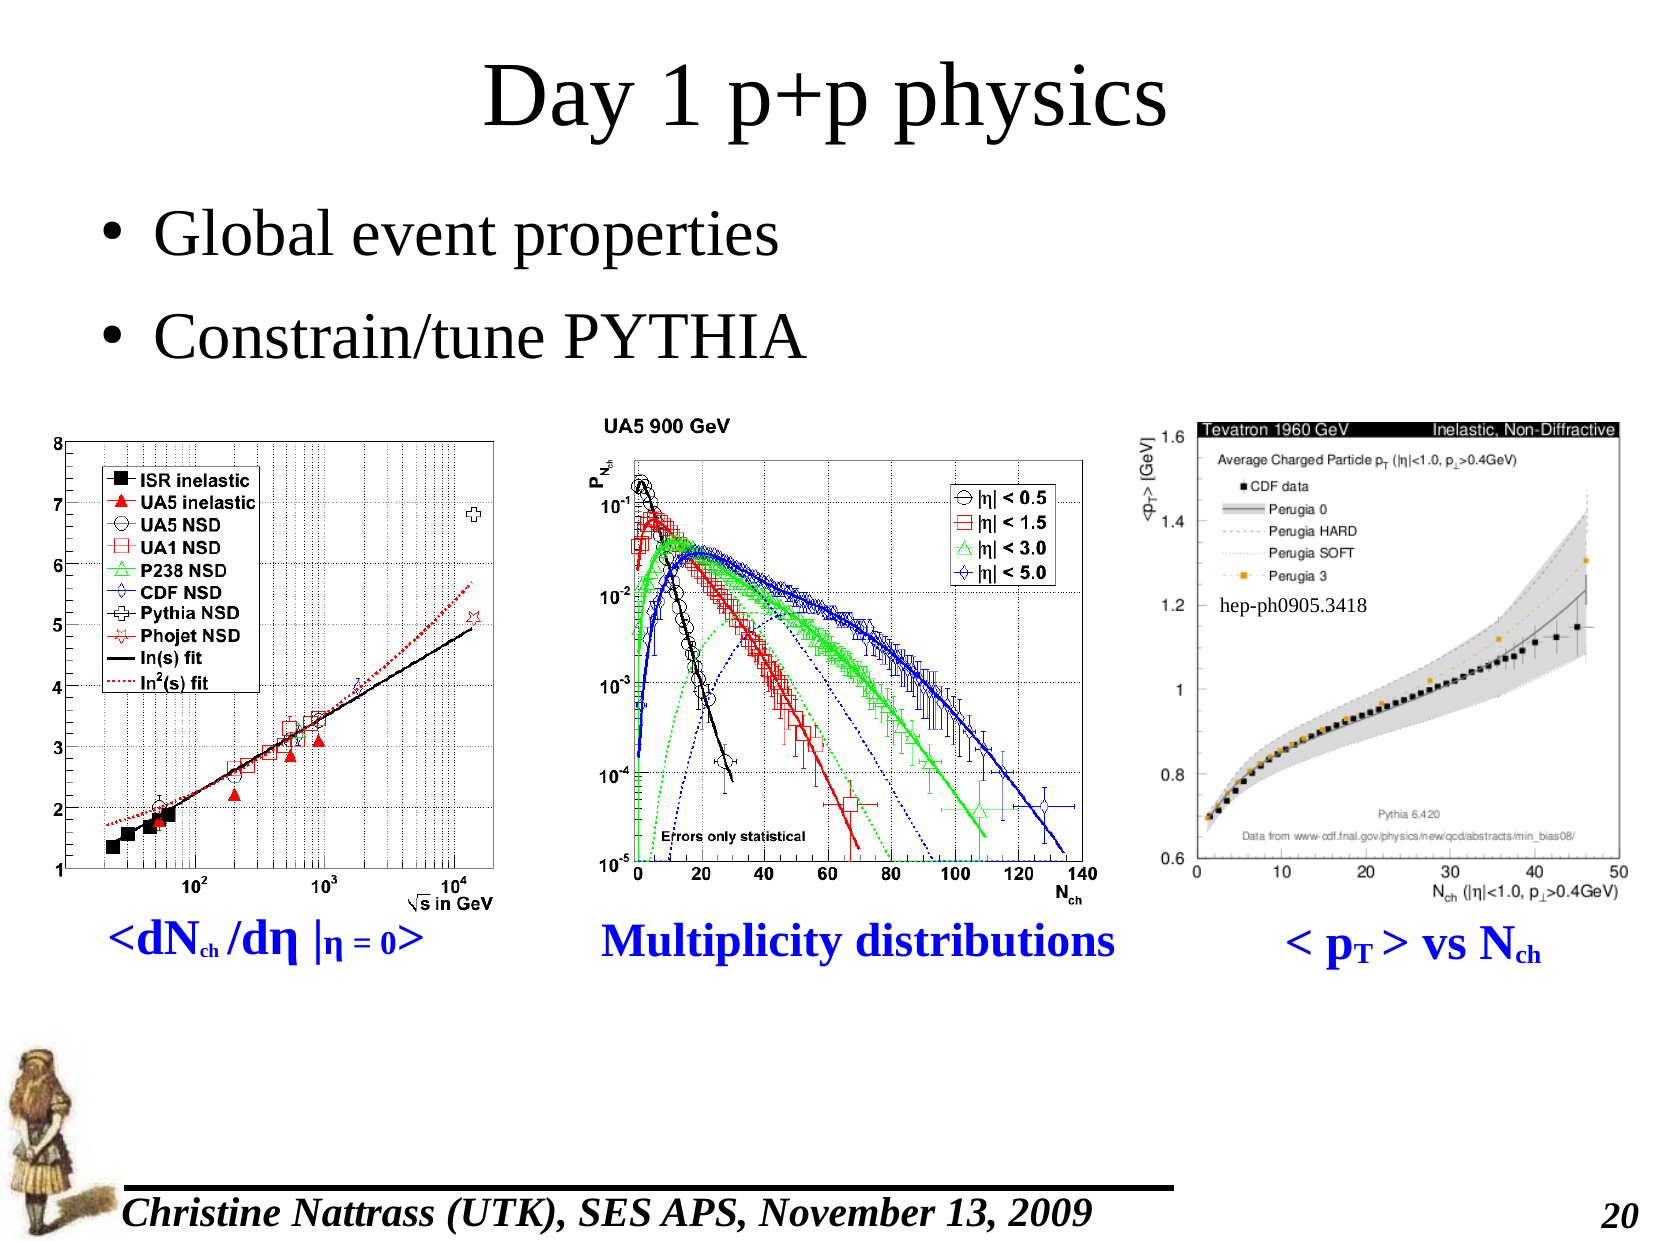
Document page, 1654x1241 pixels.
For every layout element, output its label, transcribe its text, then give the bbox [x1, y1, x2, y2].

text_box hep-ph0905.3418 [1205, 586, 1397, 625]
title Day 1 p+p physics [82, 25, 1571, 164]
picture [582, 409, 1108, 912]
picture [41, 416, 508, 912]
list Global event properties Constrain/tune PYTHIA [82, 195, 1571, 1015]
text_box Multiplicity distributions [586, 905, 1141, 980]
picture [1139, 422, 1629, 903]
picture [0, 1031, 125, 1241]
text_box < pT > vs Nch [1188, 907, 1639, 995]
text_box <dNch /dη |η = 0> [37, 900, 496, 981]
